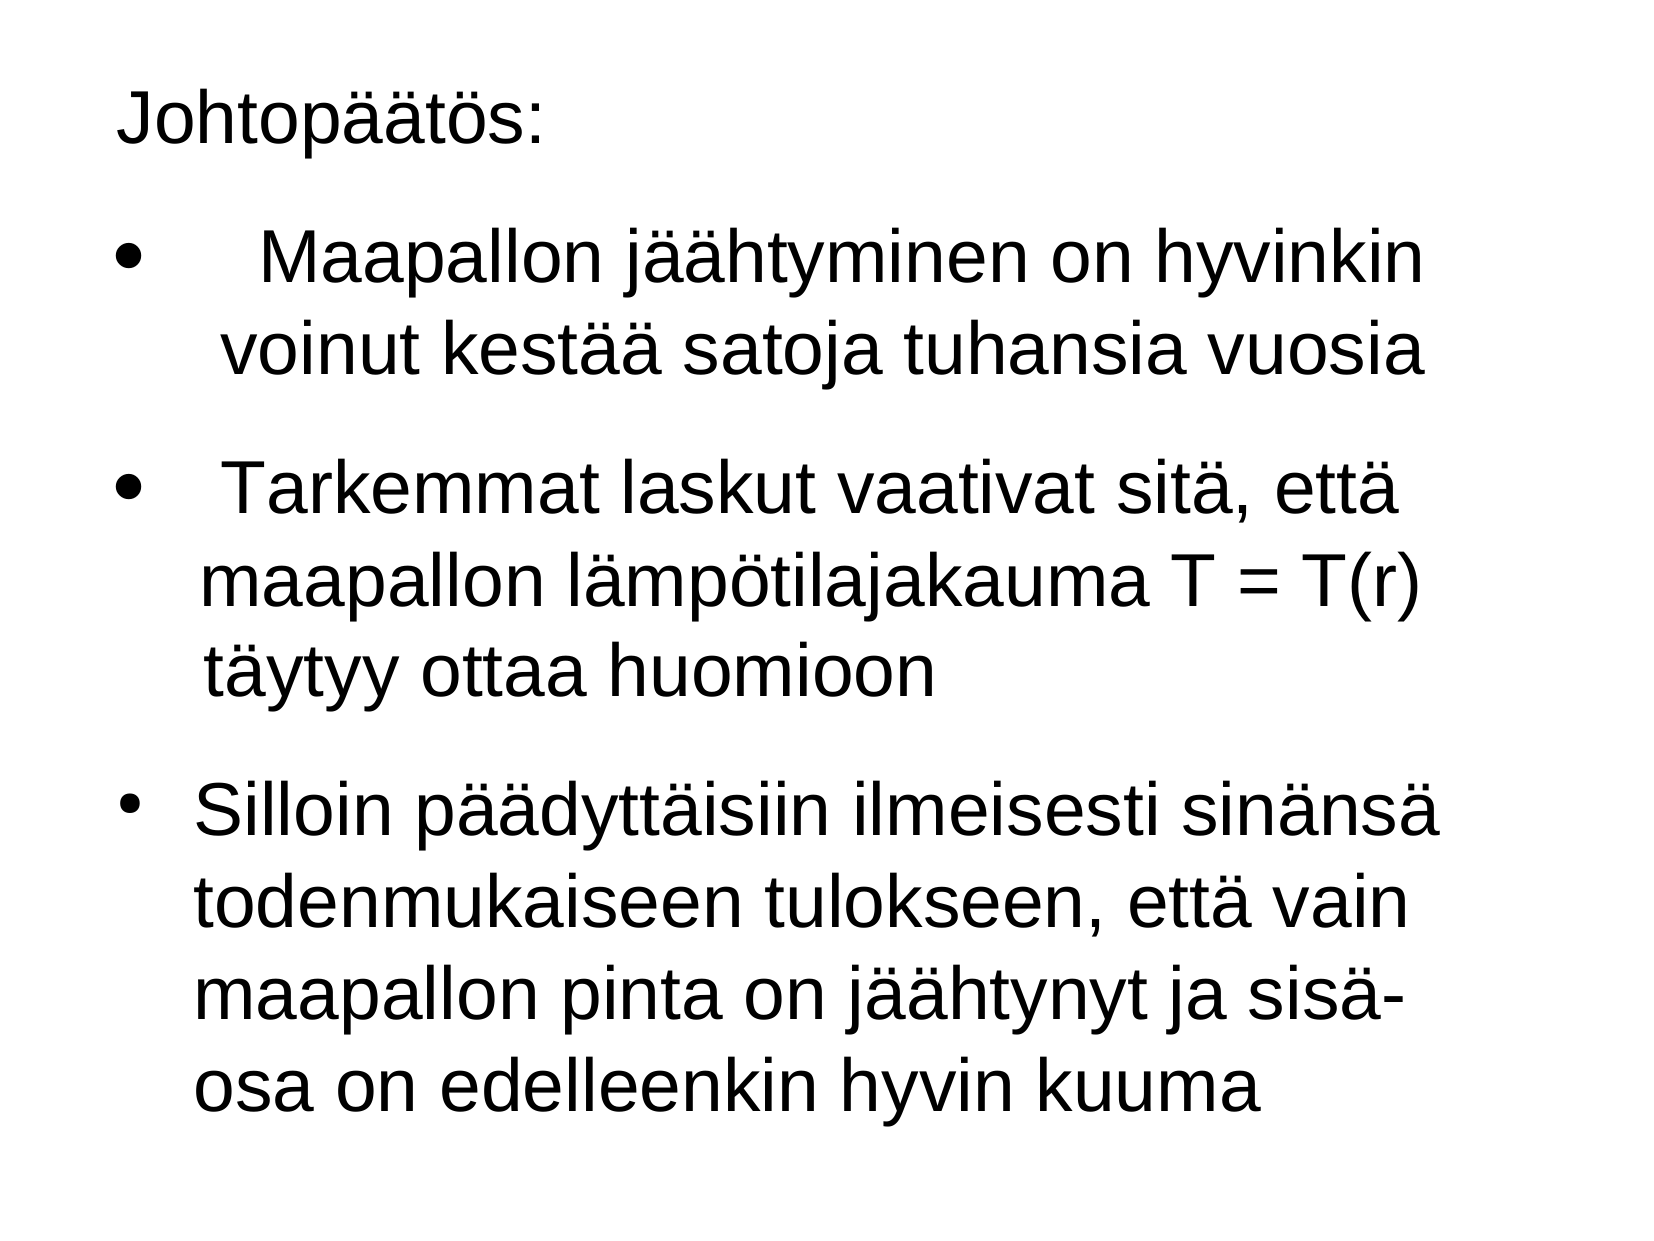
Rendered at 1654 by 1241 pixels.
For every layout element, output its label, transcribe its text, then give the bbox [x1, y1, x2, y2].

text_box Johtopäätös:  Maapallon jäähtyminen on hyvinkin voinut kestää satoja tuhansia vuosia  Tarkemmat laskut vaativat sitä, että maapallon lämpötilajakauma T = T(r) täytyy ottaa huomioon Silloin päädyttäisiin ilmeisesti sinänsä todenmukaiseen tulokseen, että vain maapallon pinta on jäähtynyt ja sisä- osa on edelleenkin hyvin kuuma [101, 61, 1501, 1134]
